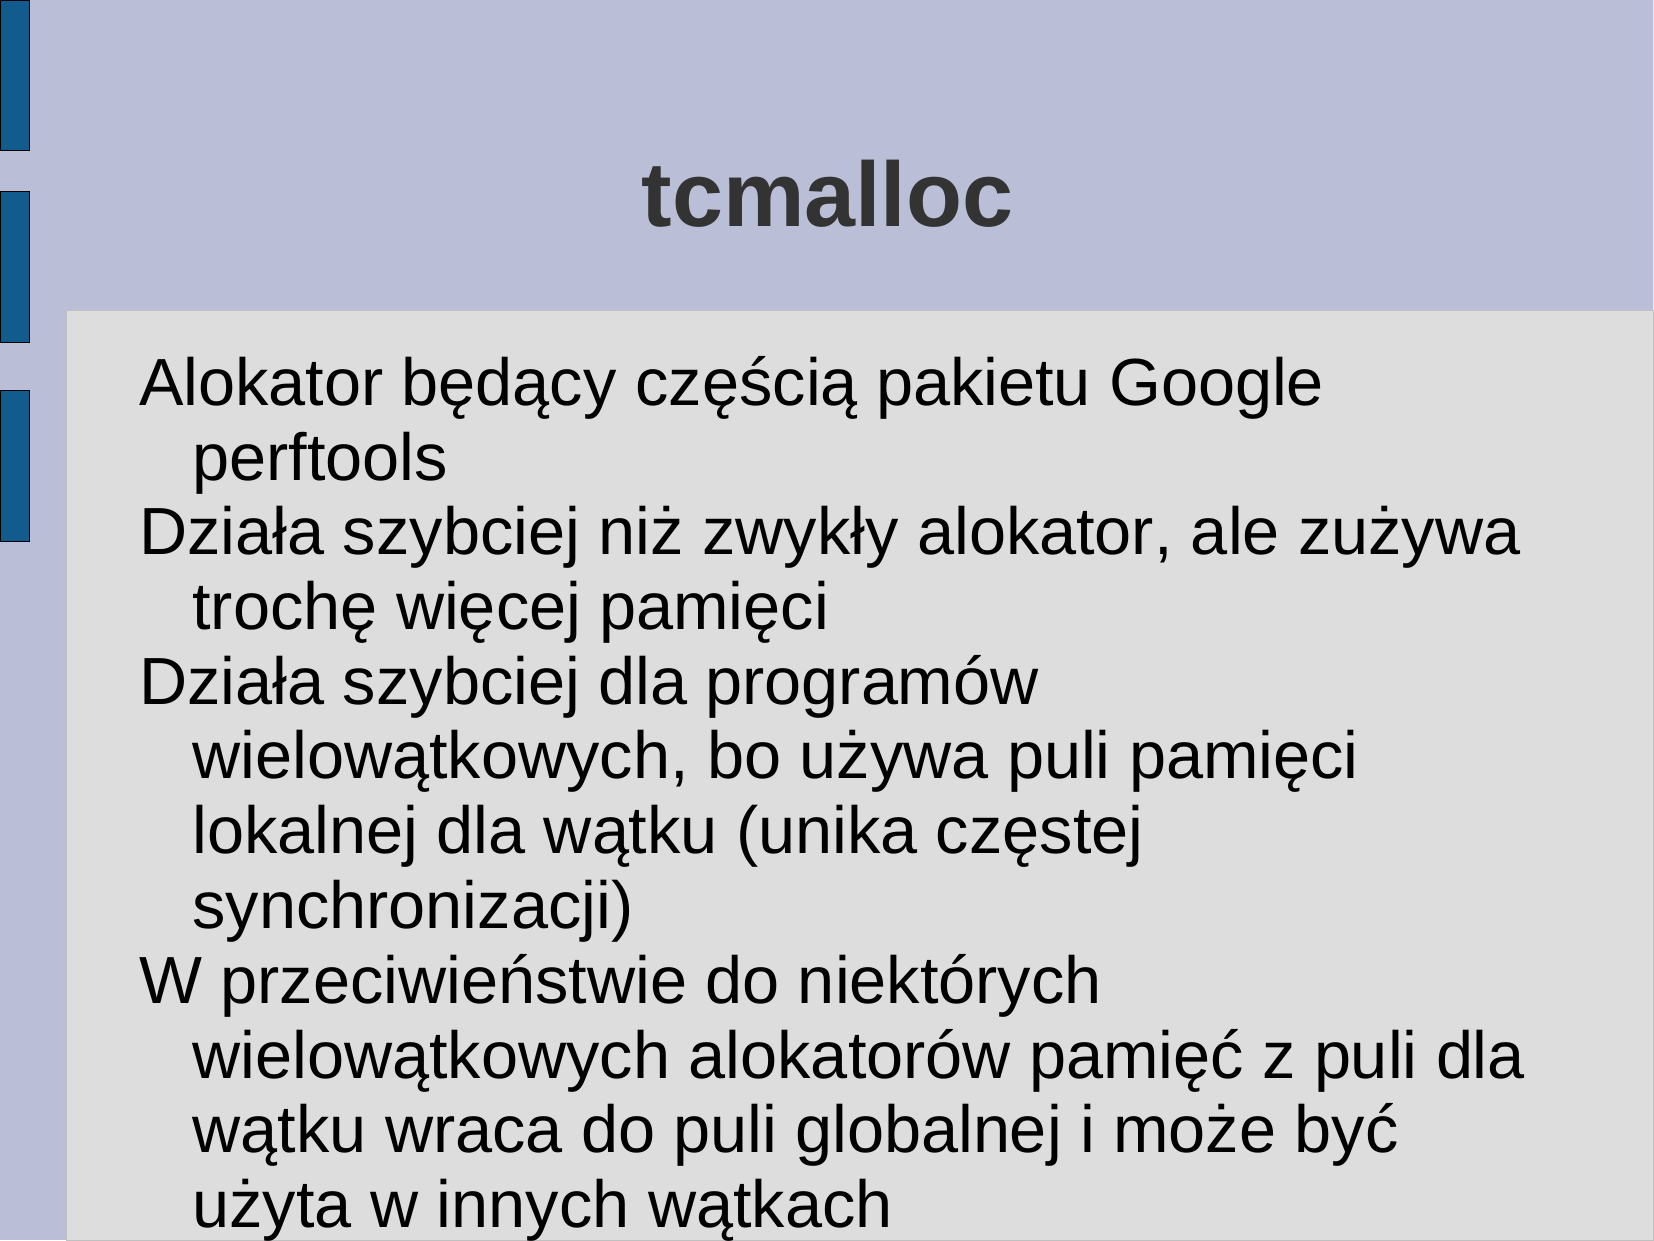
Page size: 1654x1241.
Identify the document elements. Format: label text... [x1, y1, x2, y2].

title tcmalloc [121, 91, 1534, 299]
list Alokator będący częścią pakietu Google perftools Działa szybciej niż zwykły alokator, ale zużywa trochę więcej pamięci Działa szybciej dla programów wielowątkowych, bo używa puli pamięci lokalnej dla wątku (unika częstej synchronizacji) W przeciwieństwie do niektórych wielowątkowych alokatorów pamięć z puli dla wątku wraca do puli globalnej i może być użyta w innych wątkach [121, 344, 1534, 1127]
